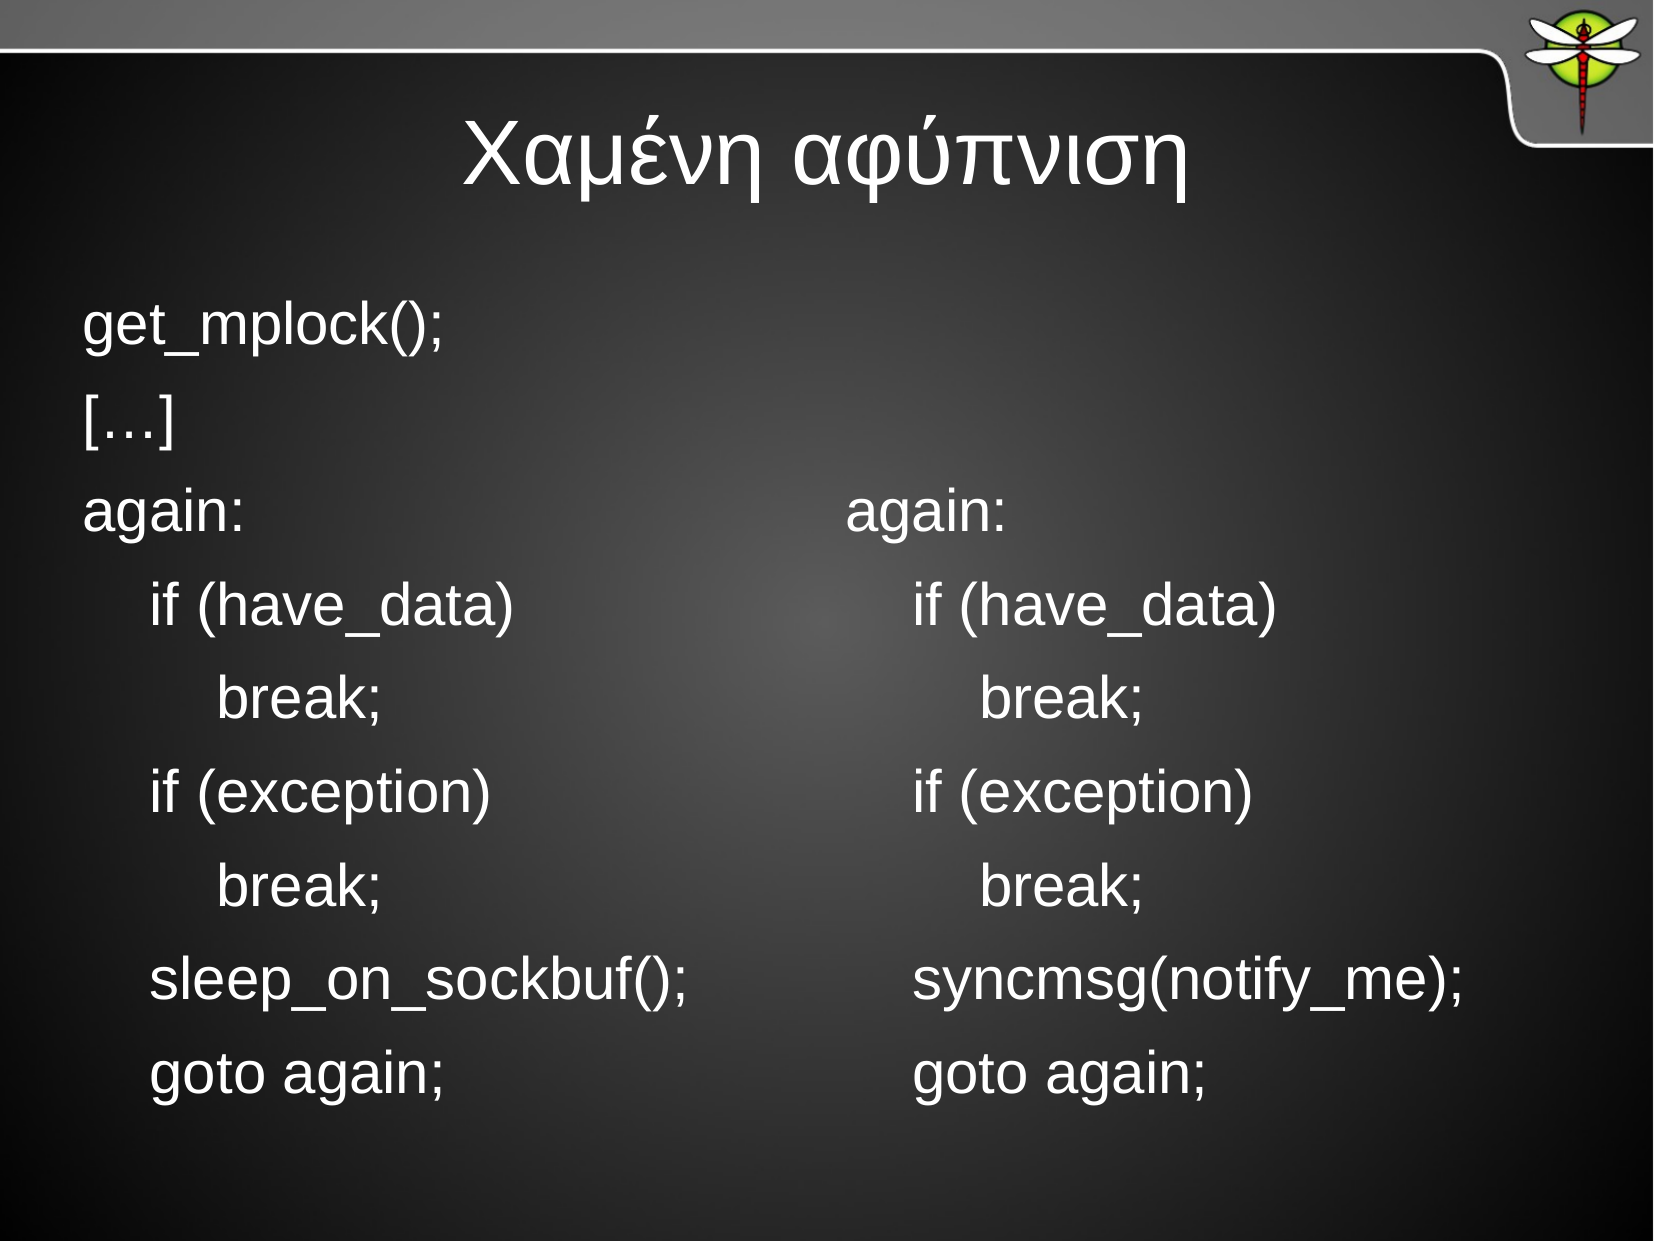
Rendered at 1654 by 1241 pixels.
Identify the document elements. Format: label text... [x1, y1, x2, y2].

picture [0, 0, 1654, 1241]
title Χαμένη αφύπνιση [82, 49, 1571, 257]
list again: if (have_data) break; if (exception) break; syncmsg(notify_me); goto again; [845, 290, 1572, 1109]
list get_mplock(); […] again: if (have_data) break; if (exception) break; sleep_on_sockbuf(); goto again; [82, 290, 809, 1109]
